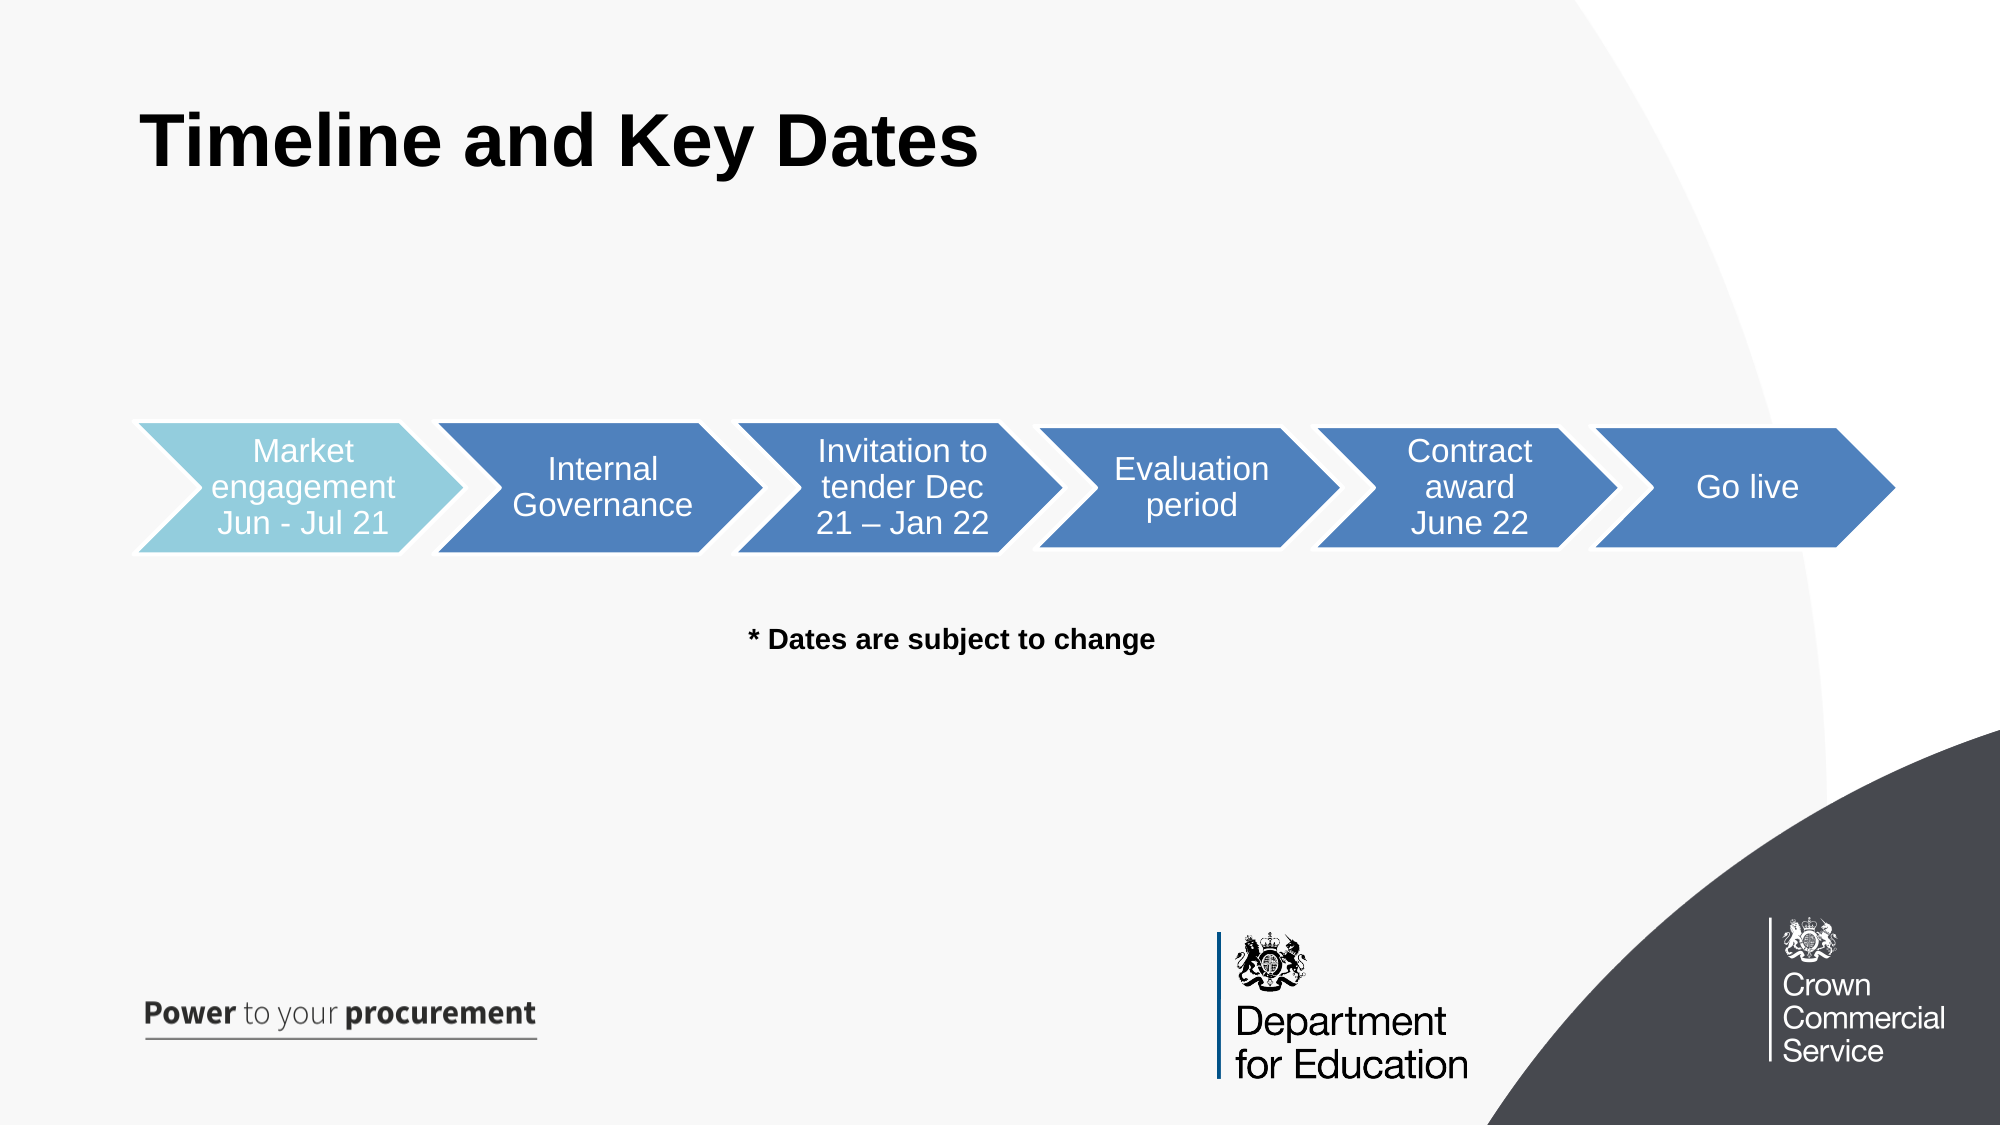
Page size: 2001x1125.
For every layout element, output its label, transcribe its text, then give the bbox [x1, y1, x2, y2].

text_box Evaluation period [1034, 425, 1344, 550]
text_box * Dates are subject to change [524, 612, 1381, 664]
text_box Invitation to tender Dec 21 – Jan 22 [732, 421, 1066, 555]
text_box Market engagement Jun - Jul 21 [133, 421, 467, 555]
text_box Internal Governance [433, 421, 767, 555]
text_box Timeline and Key Dates [124, 84, 1748, 191]
text_box Contract award June 22 [1312, 425, 1621, 550]
picture [1217, 711, 2000, 1125]
text_box Go live [1590, 425, 1899, 550]
